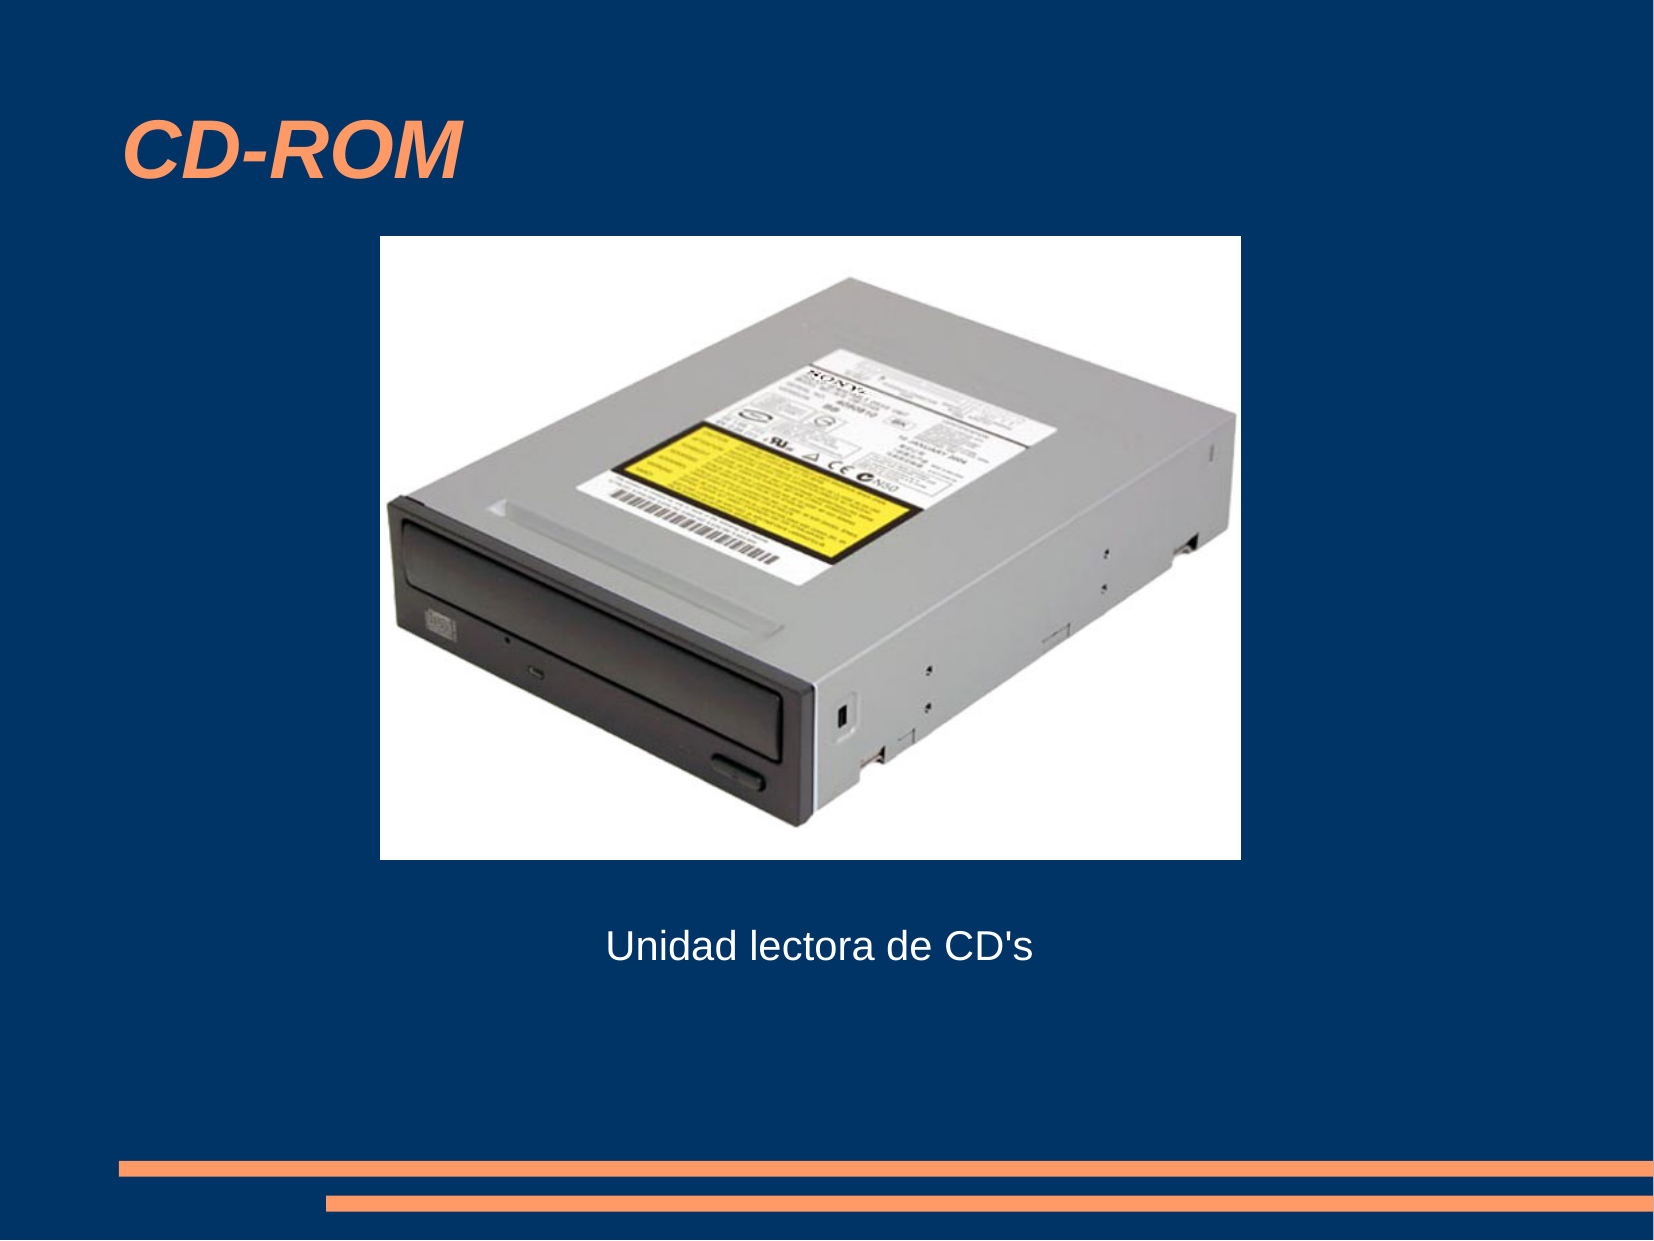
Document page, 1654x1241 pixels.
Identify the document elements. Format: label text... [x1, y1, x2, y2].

text_box Unidad lectora de CD's [590, 915, 1049, 983]
title CD-ROM [121, 46, 1534, 254]
picture [380, 236, 1241, 860]
